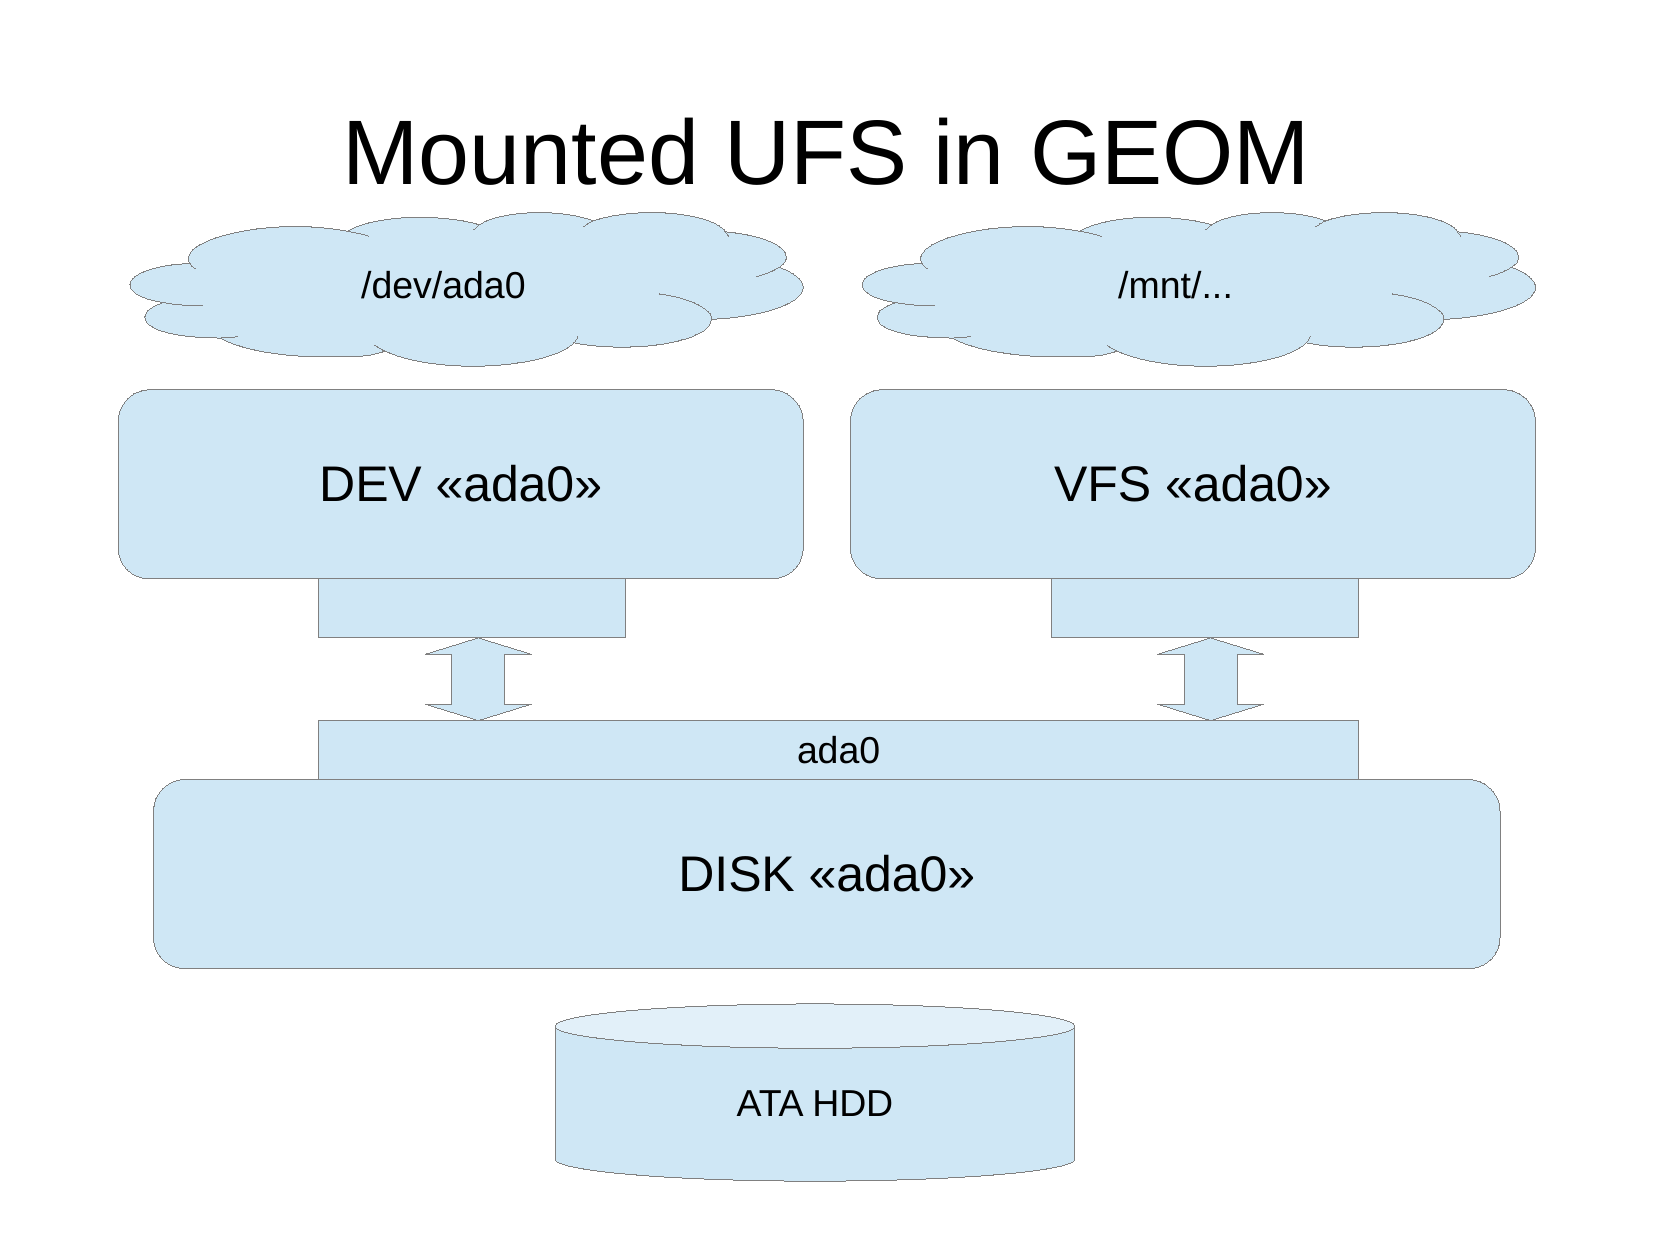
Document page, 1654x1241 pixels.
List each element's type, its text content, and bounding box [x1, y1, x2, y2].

text_box [1051, 578, 1359, 721]
text_box [318, 578, 626, 721]
text_box /mnt/... [862, 212, 1536, 367]
text_box ada0 [318, 720, 1359, 780]
text_box ATA HDD [555, 1028, 1075, 1182]
title Mounted UFS in GEOM [82, 49, 1571, 257]
text_box DEV «ada0» [118, 389, 804, 579]
text_box VFS «ada0» [850, 389, 1536, 579]
text_box DISK «ada0» [153, 779, 1501, 969]
text_box /dev/ada0 [129, 212, 804, 367]
